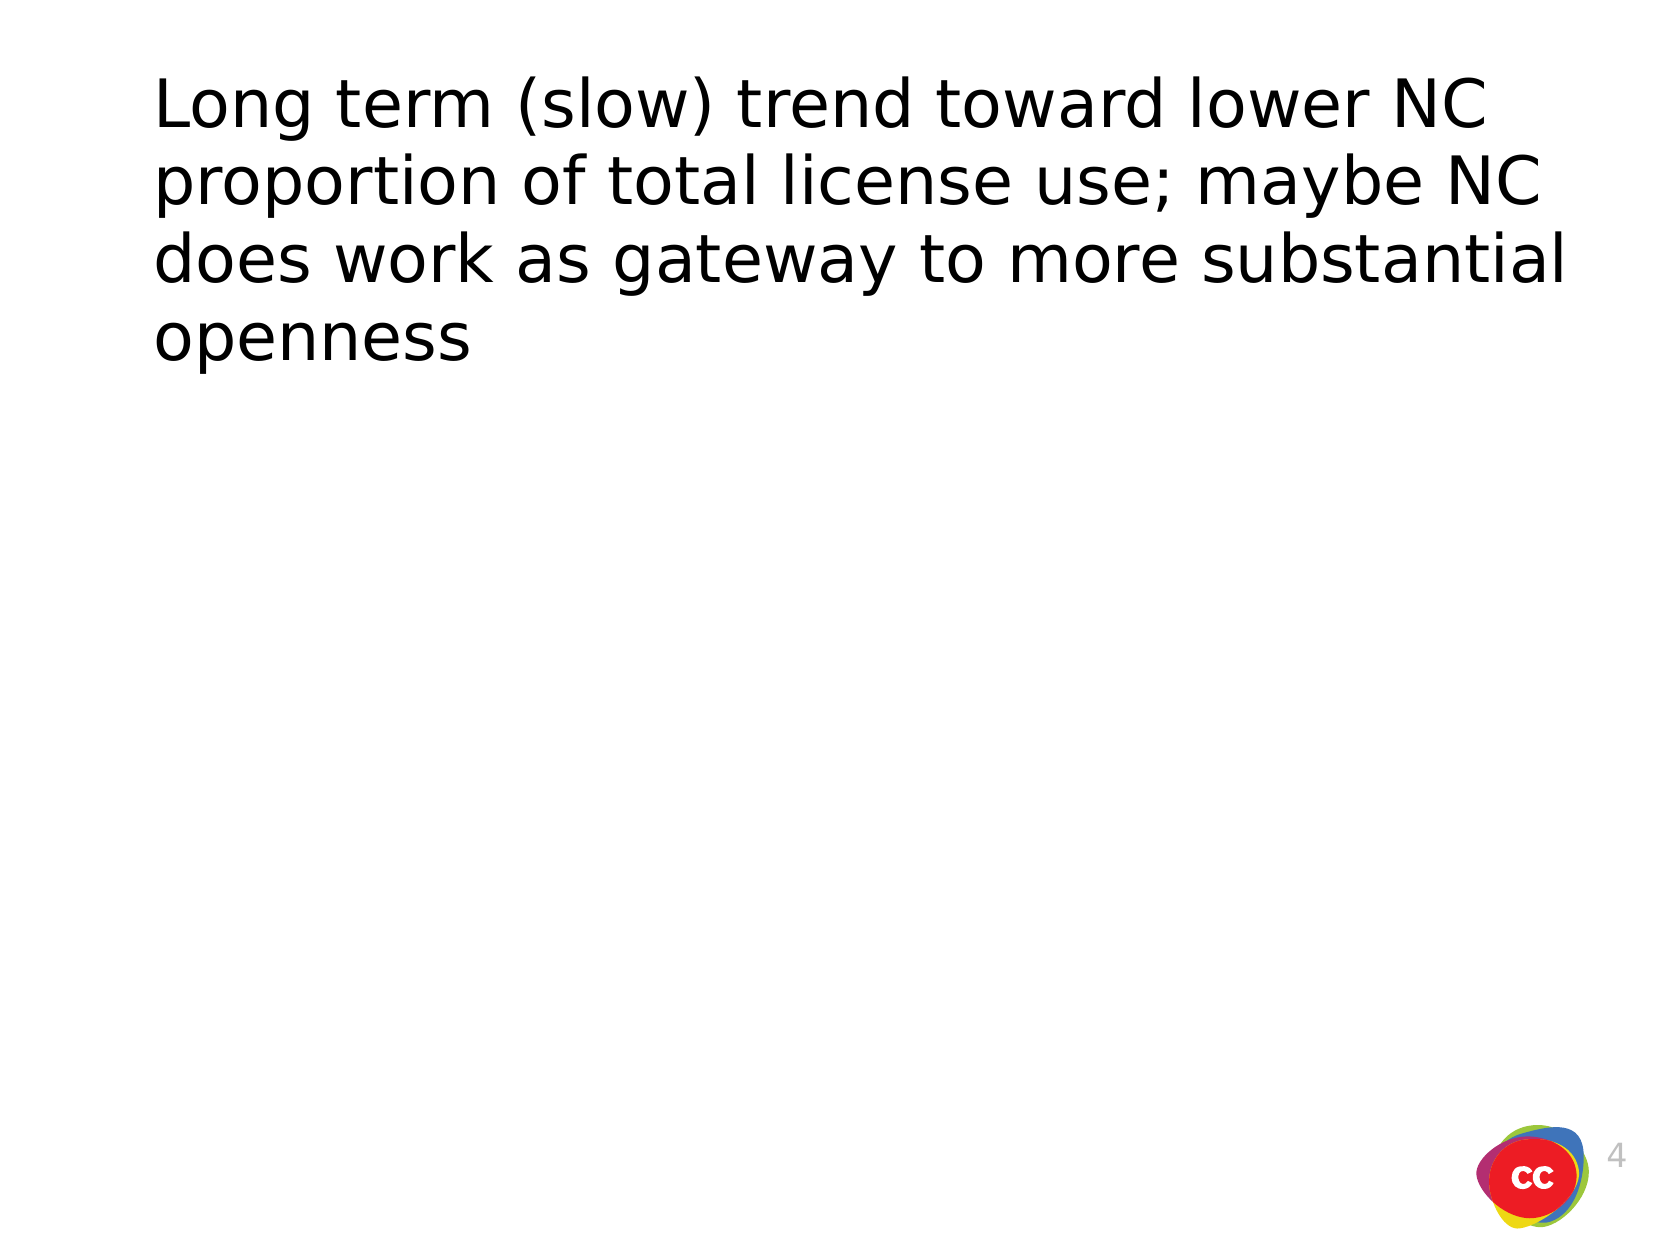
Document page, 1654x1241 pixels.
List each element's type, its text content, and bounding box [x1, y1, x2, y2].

list Long term (slow) trend toward lower NC proportion of total license use; maybe NC does work as gateway to more substantial openness [82, 65, 1571, 1062]
